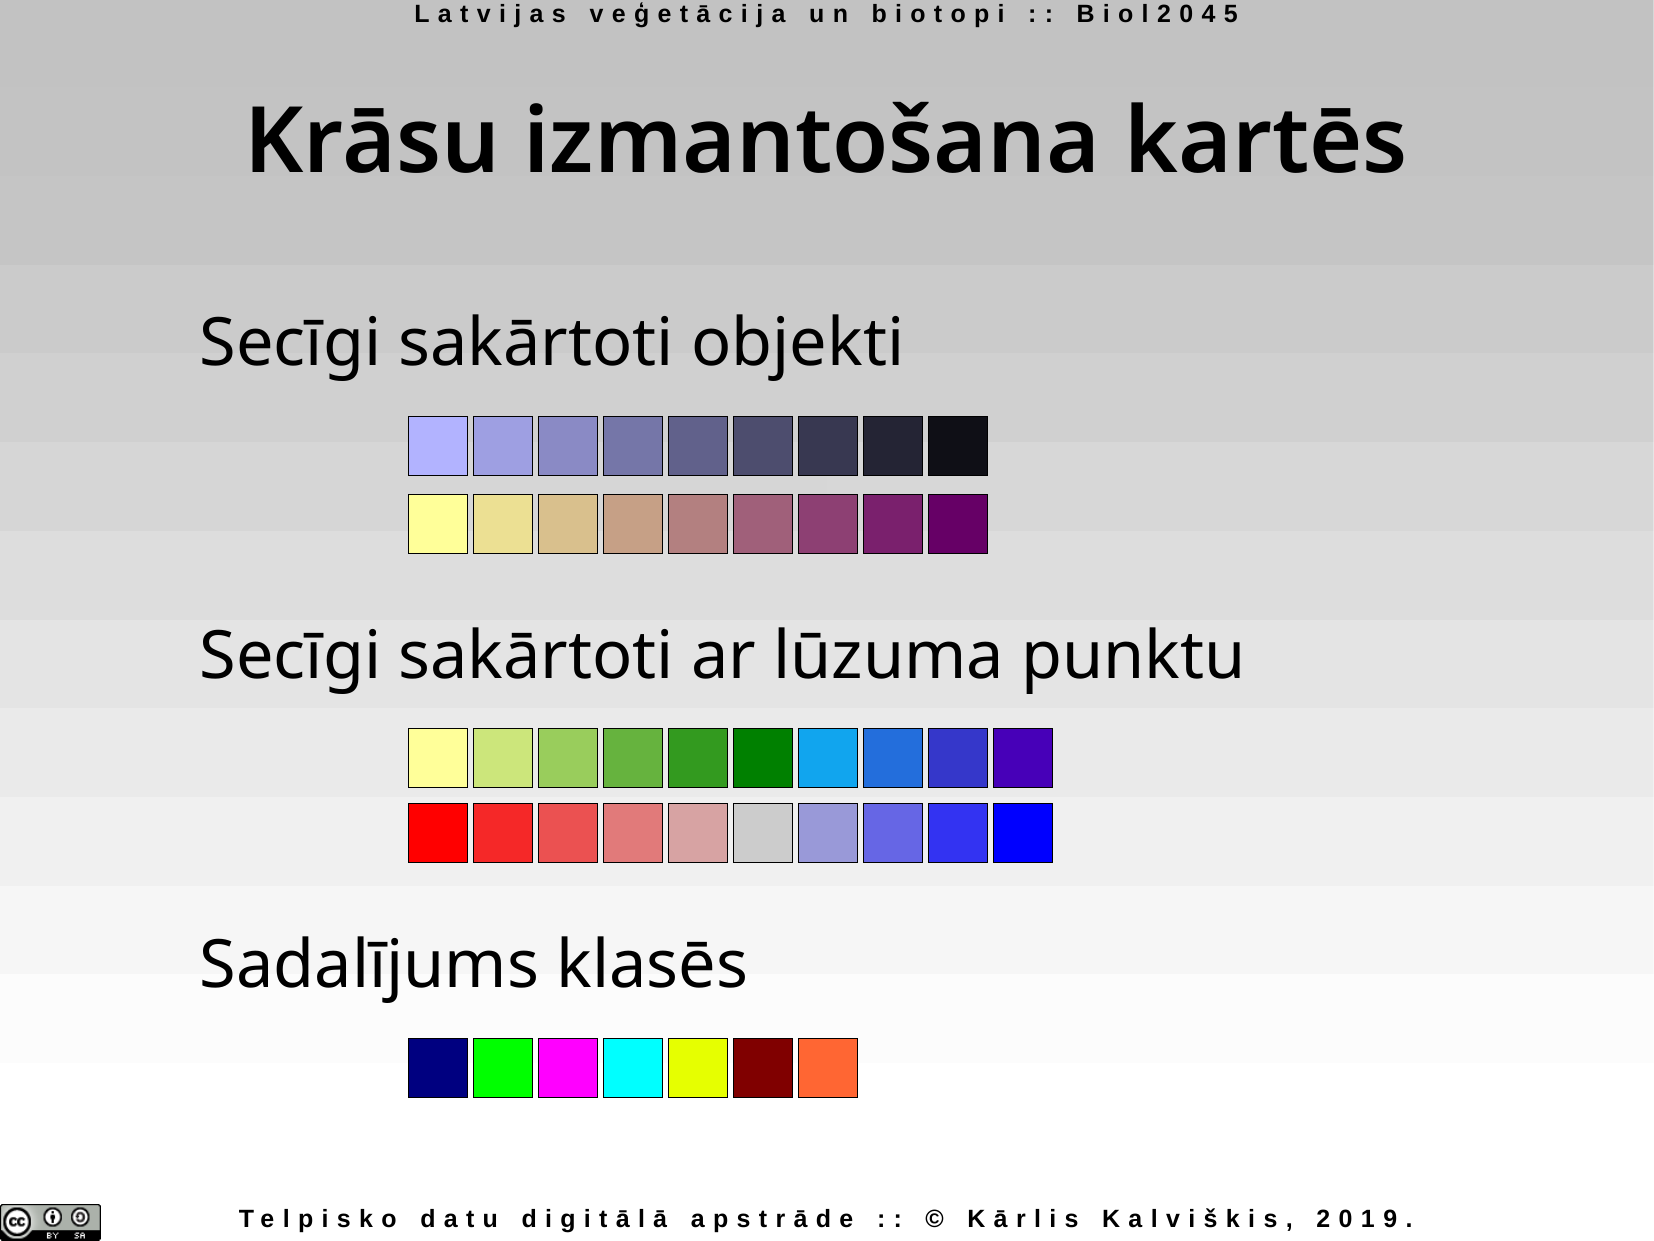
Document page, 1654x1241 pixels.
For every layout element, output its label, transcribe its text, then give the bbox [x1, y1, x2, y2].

text_box [928, 728, 988, 788]
text_box [798, 803, 858, 863]
text_box [993, 803, 1053, 863]
picture [0, 0, 1654, 1241]
text_box [798, 728, 858, 788]
text_box [863, 803, 923, 863]
text_box [668, 494, 728, 554]
text_box Secīgi sakārtoti objekti [199, 294, 912, 381]
text_box [408, 728, 468, 788]
text_box [538, 803, 598, 863]
text_box [668, 416, 728, 476]
text_box [668, 1038, 728, 1098]
text_box [408, 803, 468, 863]
text_box [473, 494, 533, 554]
text_box [863, 728, 923, 788]
text_box [408, 416, 468, 476]
text_box [733, 1038, 793, 1098]
text_box [473, 803, 533, 863]
text_box [993, 728, 1053, 788]
text_box [603, 416, 663, 476]
text_box [798, 494, 858, 554]
text_box [733, 728, 793, 788]
text_box [408, 1038, 468, 1098]
text_box [473, 1038, 533, 1098]
text_box [668, 803, 728, 863]
text_box Secīgi sakārtoti ar lūzuma punktu [199, 606, 1272, 693]
text_box [928, 803, 988, 863]
text_box [408, 494, 468, 554]
text_box [733, 416, 793, 476]
text_box [603, 803, 663, 863]
title Krāsu izmantošana kartēs [29, 49, 1625, 296]
text_box [473, 728, 533, 788]
text_box [538, 416, 598, 476]
text_box [668, 728, 728, 788]
text_box [603, 1038, 663, 1098]
text_box [863, 416, 923, 476]
text_box [603, 728, 663, 788]
text_box [603, 494, 663, 554]
text_box [928, 416, 988, 476]
text_box [538, 494, 598, 554]
text_box [538, 1038, 598, 1098]
text_box Sadalījums klasēs [199, 916, 759, 1003]
text_box [733, 803, 793, 863]
text_box [928, 494, 988, 554]
text_box [538, 728, 598, 788]
text_box [733, 494, 793, 554]
text_box [863, 494, 923, 554]
text_box [798, 416, 858, 476]
text_box [798, 1038, 858, 1098]
text_box [473, 416, 533, 476]
